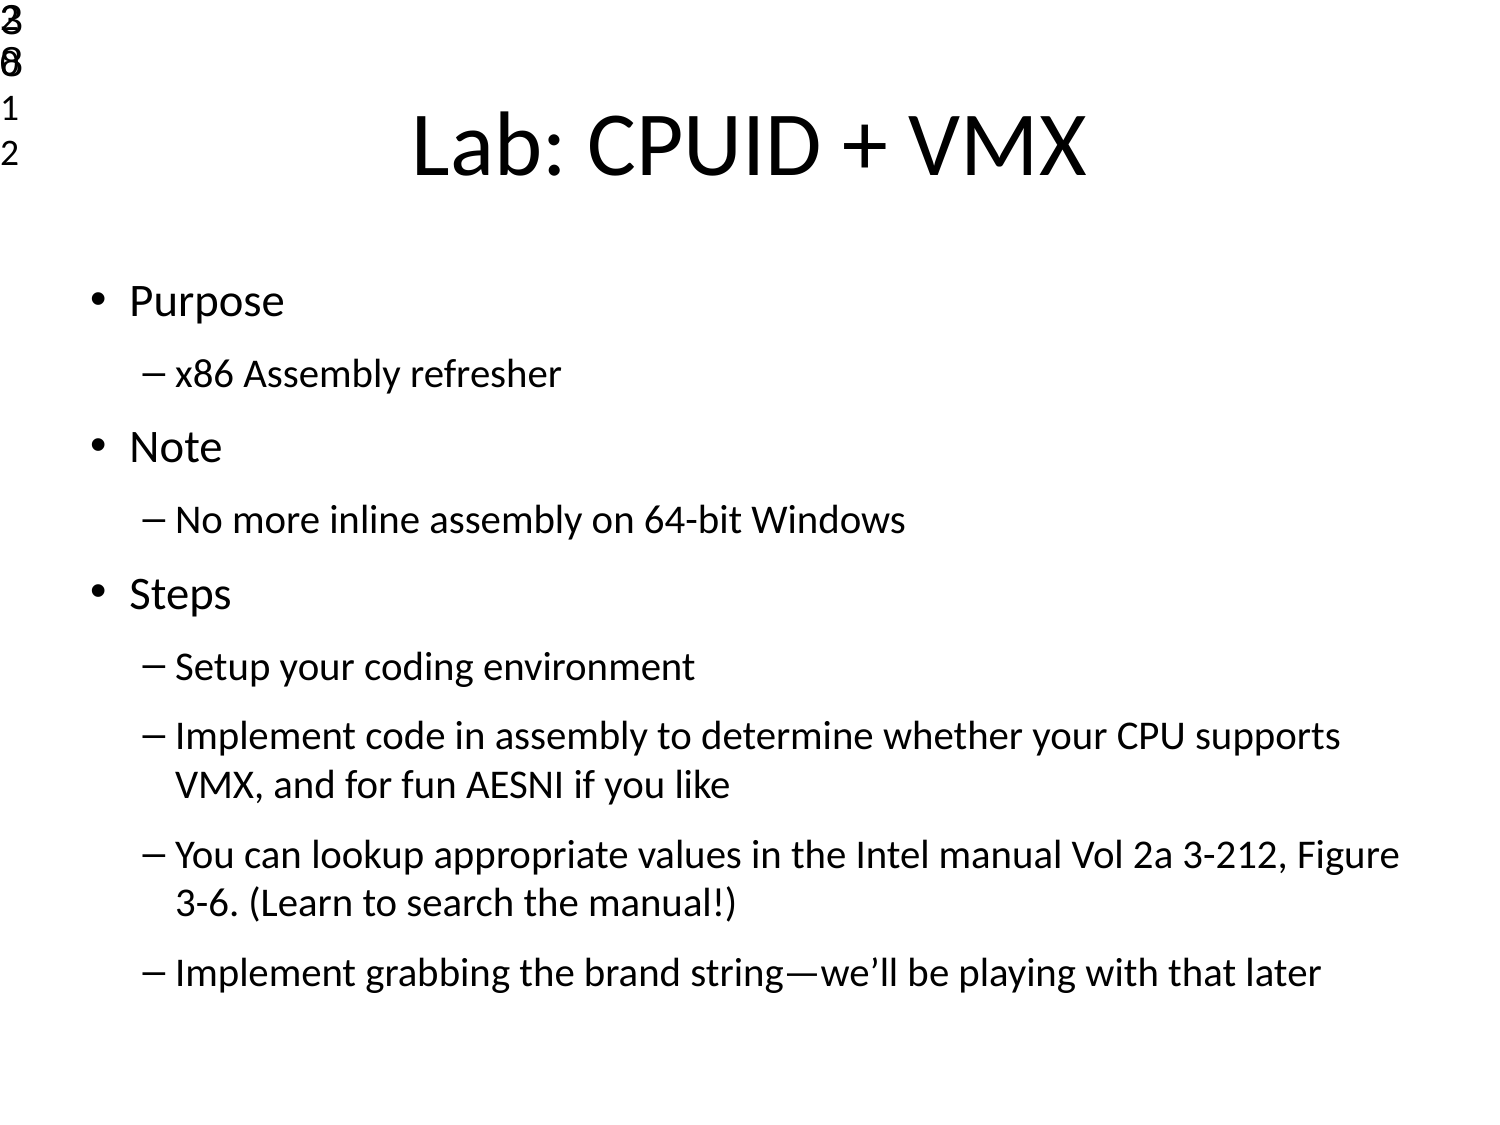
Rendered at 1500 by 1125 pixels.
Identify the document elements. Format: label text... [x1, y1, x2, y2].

list Purpose x86 Assembly refresher Note No more inline assembly on 64-bit Windows Steps Setup your coding environment Implement code in assembly to determine whether your CPU supports VMX, and for fun AESNI if you like You can lookup appropriate values in the Intel manual Vol 2a 3-212, Figure 3-6. (Learn to search the manual!) Implement grabbing the brand string—we’ll be playing with that later [75, 262, 1425, 1005]
title Lab: CPUID + VMX [75, 45, 1425, 233]
